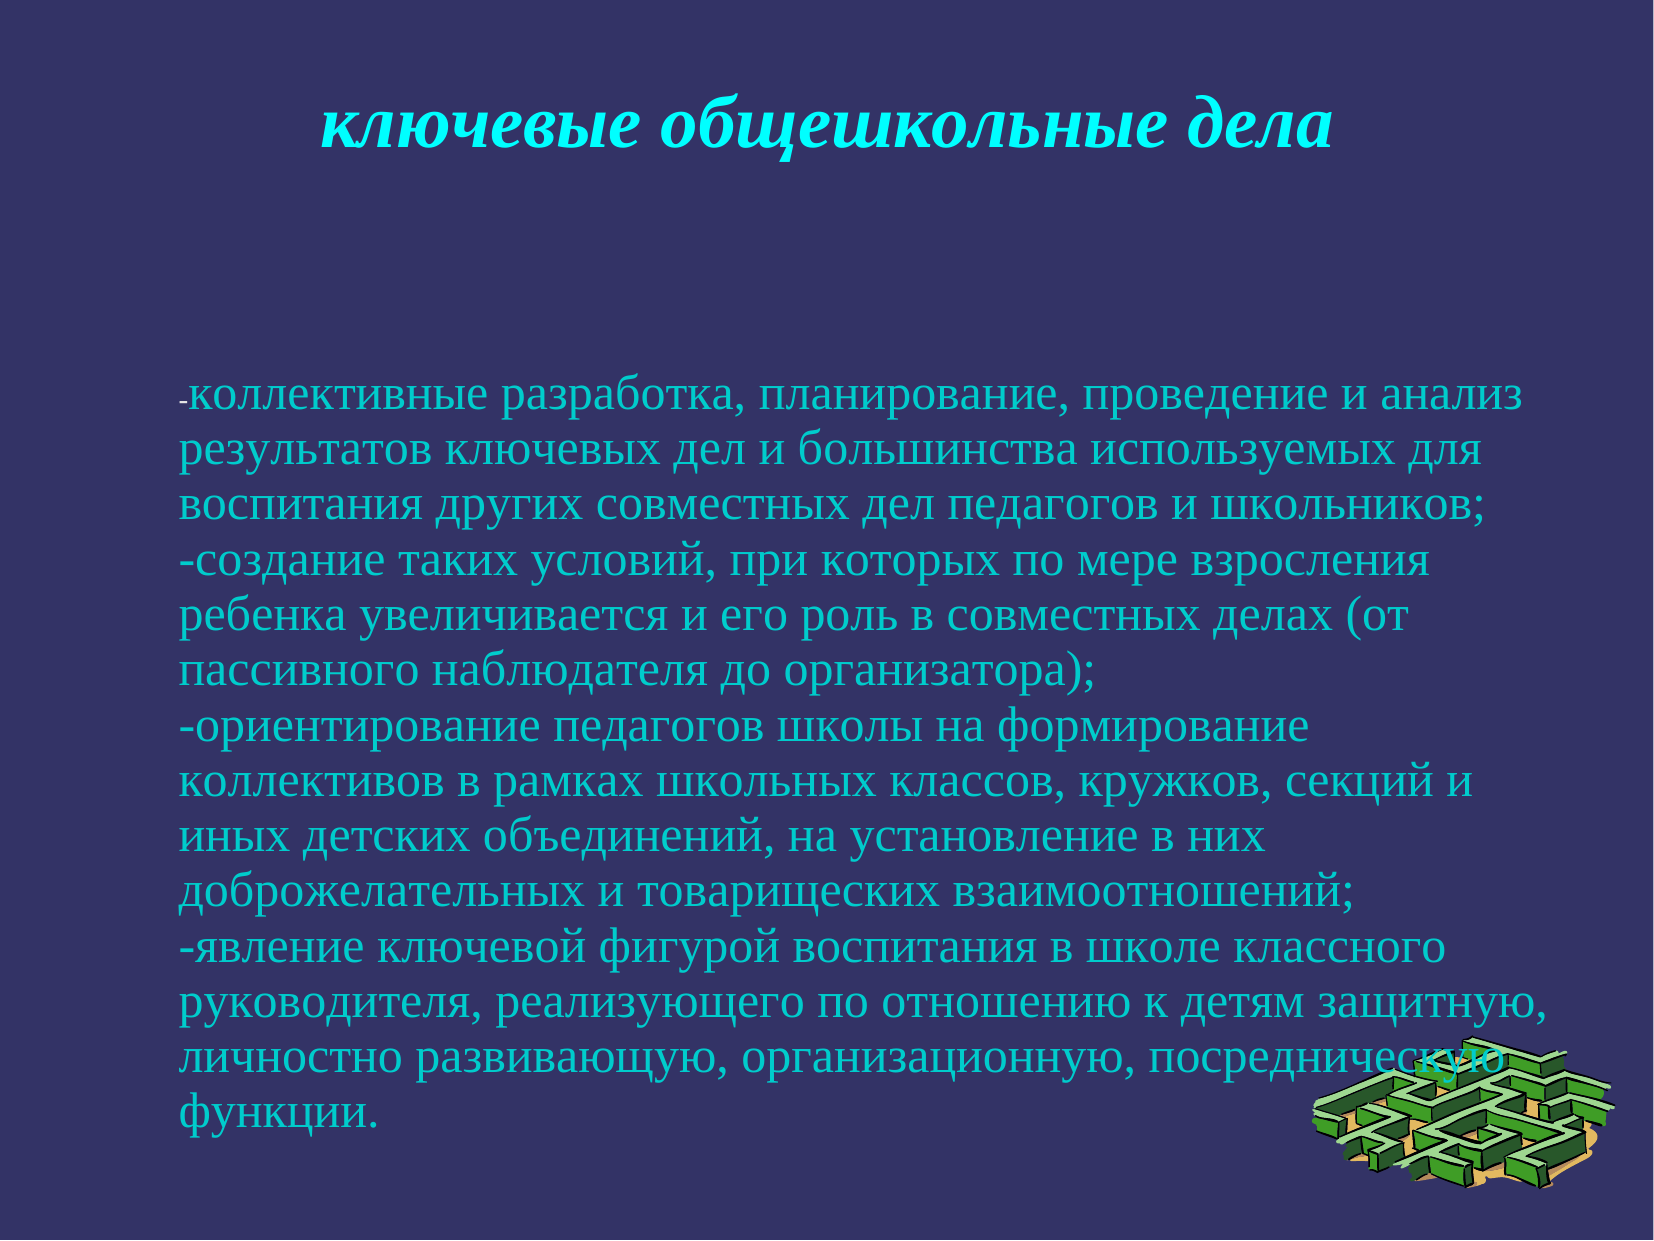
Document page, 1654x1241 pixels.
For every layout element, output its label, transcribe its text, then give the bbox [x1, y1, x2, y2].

title ключевые общешкольные дела [121, 19, 1534, 227]
list -коллективные разработка, планирование, проведение и анализ результатов ключевых дел и большинства используемых для воспитания других совместных дел педагогов и школьников; -создание таких условий, при которых по мере взросления ребенка увеличивается и его роль в совместных делах (от пассивного наблюдателя до организатора); -ориентирование педагогов школы на формирование коллективов в рамках школьных классов, кружков, секций и иных детских объединений, на установление в них доброжелательных и товарищеских взаимоотношений; -явление ключевой фигурой воспитания в школе классного руководителя, реализующего по отношению к детям защитную, личностно развивающую, организационную, посредническую функции. [178, 364, 1570, 1153]
